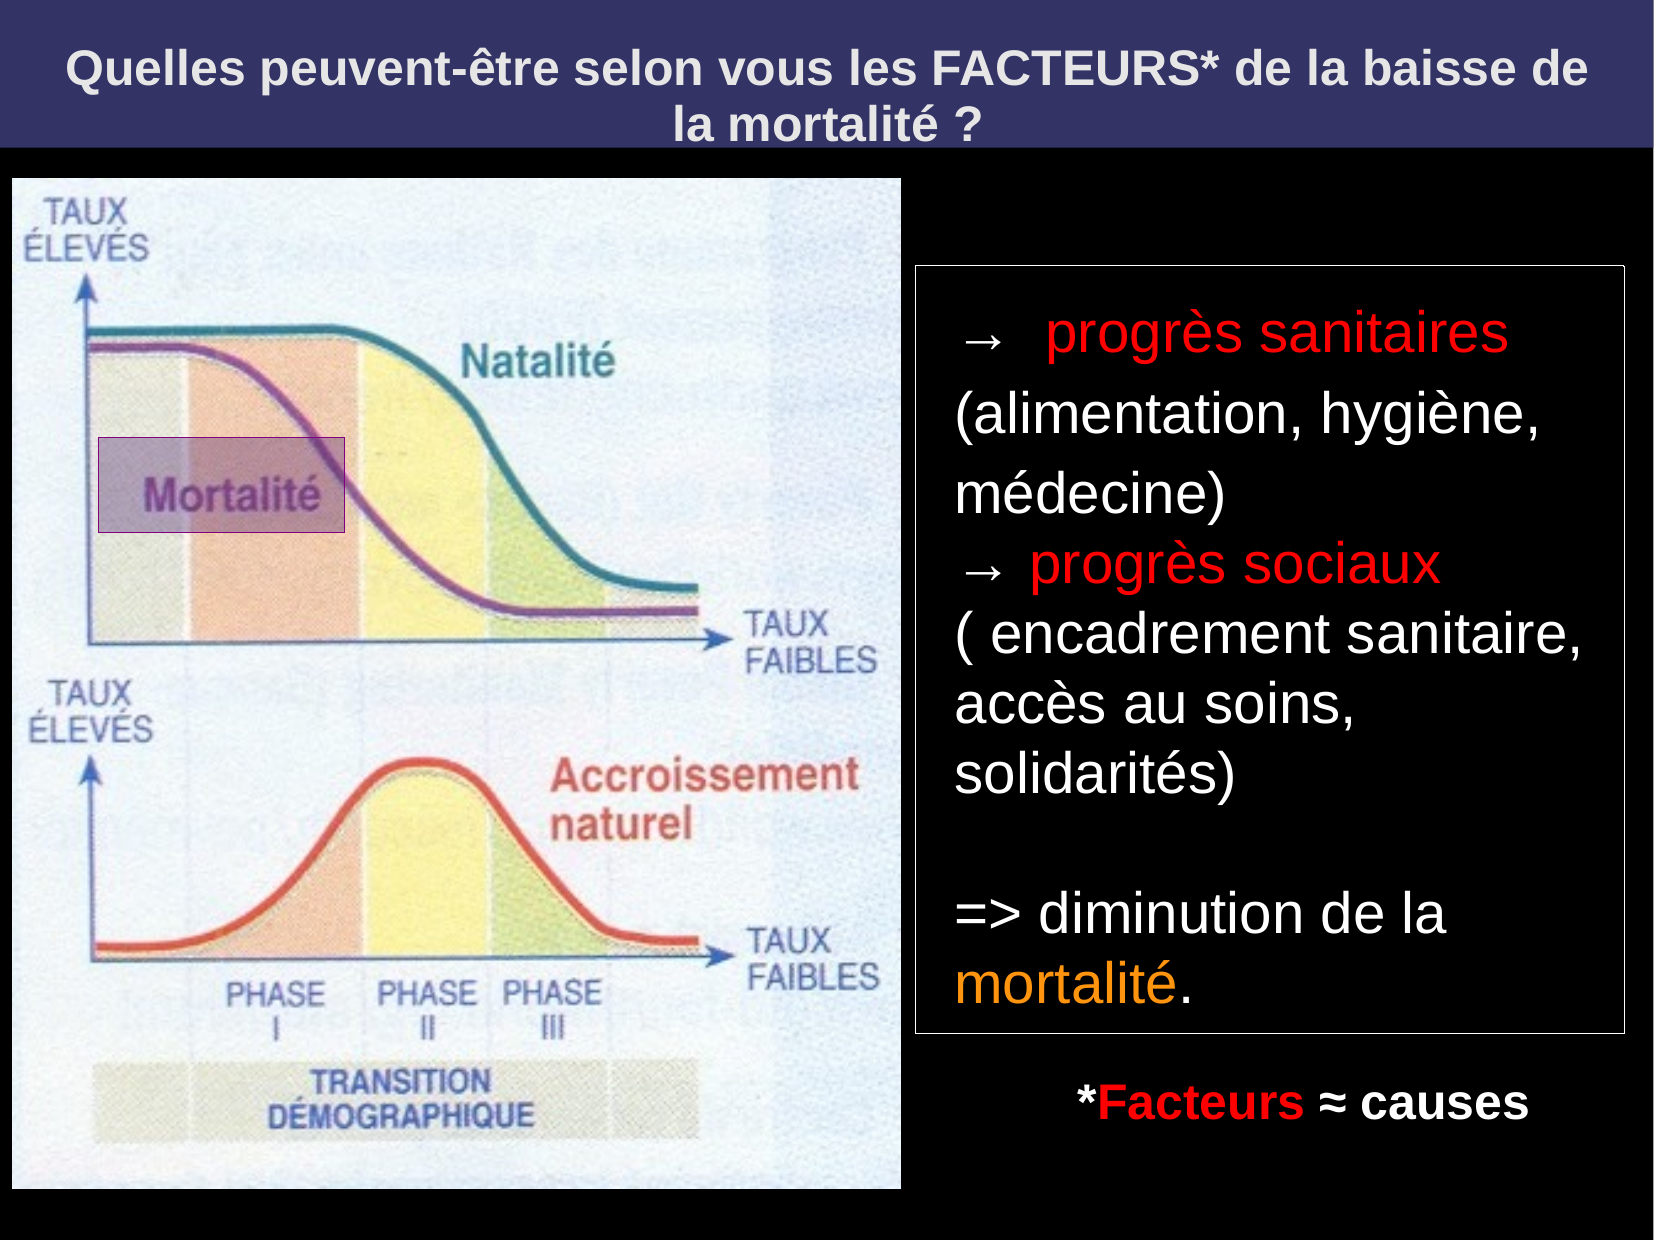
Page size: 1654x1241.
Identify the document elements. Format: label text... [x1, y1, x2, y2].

picture [12, 178, 901, 1189]
text_box *Facteurs ≈ causes [1062, 1067, 1559, 1152]
text_box → progrès sanitaires (alimentation, hygiène, médecine) → progrès sociaux ( encadrement sanitaire, accès au soins, solidarités) => diminution de la mortalité. [915, 265, 1625, 1034]
text_box Quelles peuvent-être selon vous les FACTEURS* de la baisse de la mortalité ? [0, 0, 1654, 148]
text_box [98, 437, 345, 533]
